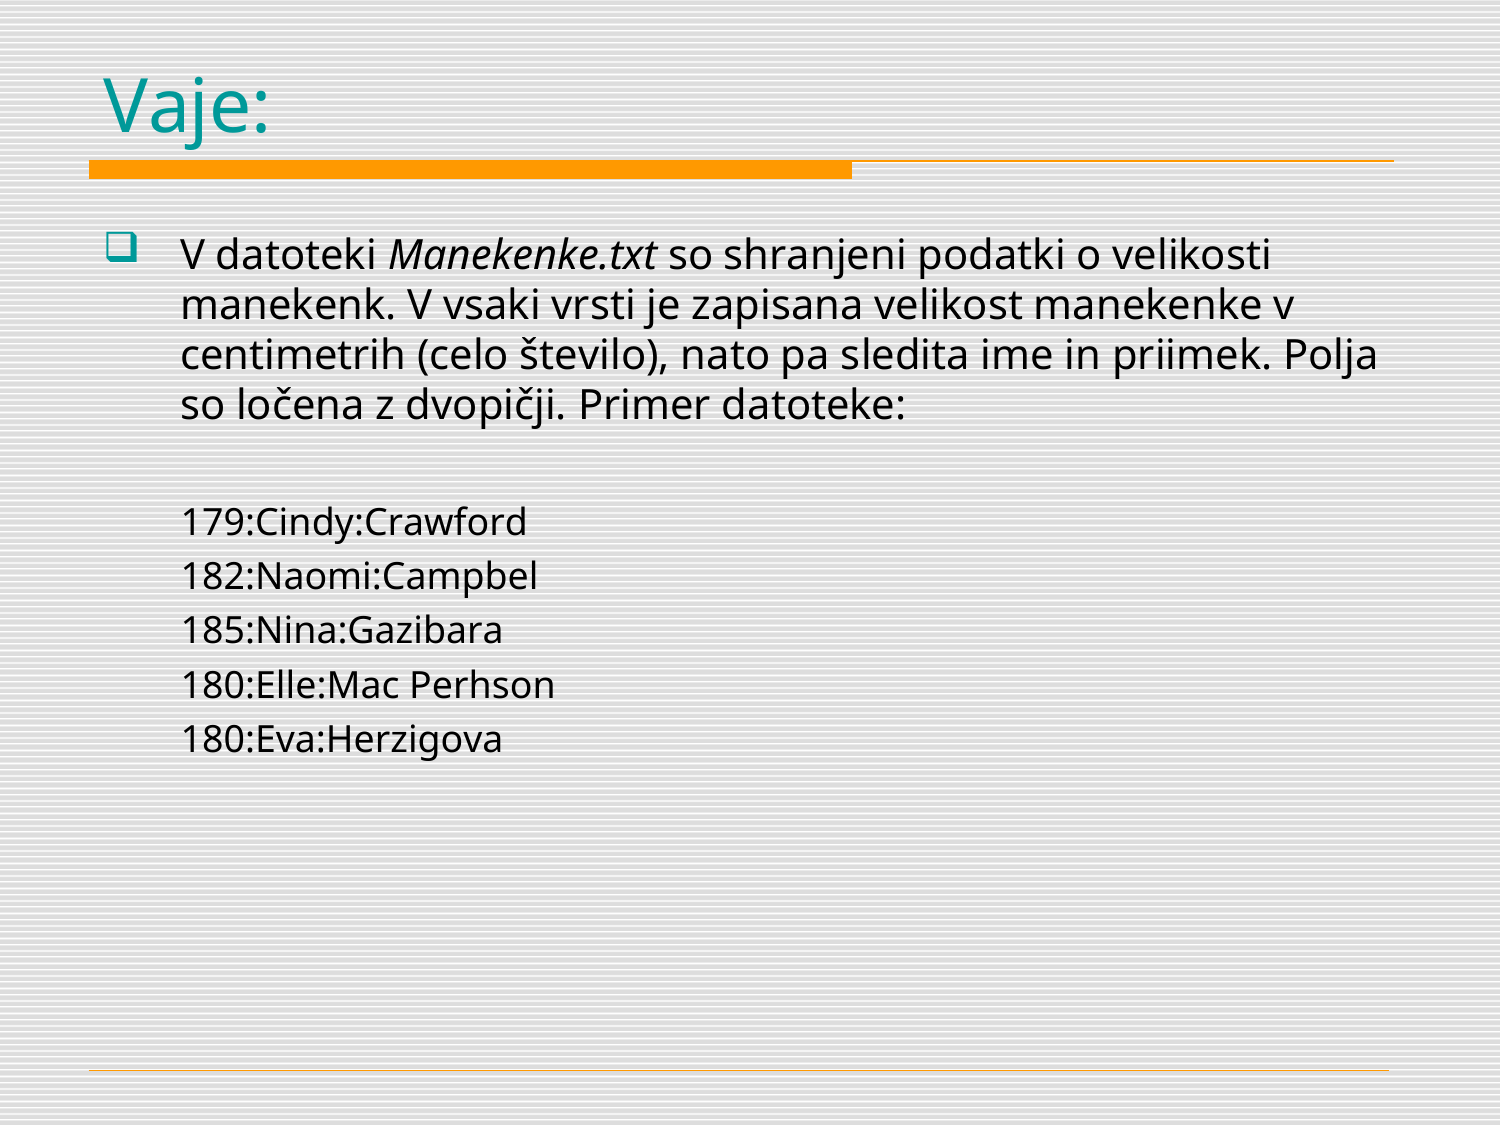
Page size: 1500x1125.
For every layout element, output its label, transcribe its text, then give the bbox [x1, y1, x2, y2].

title Vaje: [88, 42, 1401, 155]
picture [0, 0, 1500, 1125]
list V datoteki Manekenke.txt so shranjeni podatki o velikosti manekenk. V vsaki vrsti je zapisana velikost manekenke v centimetrih (celo število), nato pa sledita ime in priimek. Polja so ločena z dvopičji. Primer datoteke: 179:Cindy:Crawford 182:Naomi:Campbel 185:Nina:Gazibara 180:Elle:Mac Perhson 180:Eva:Herzigova [88, 220, 1401, 1059]
